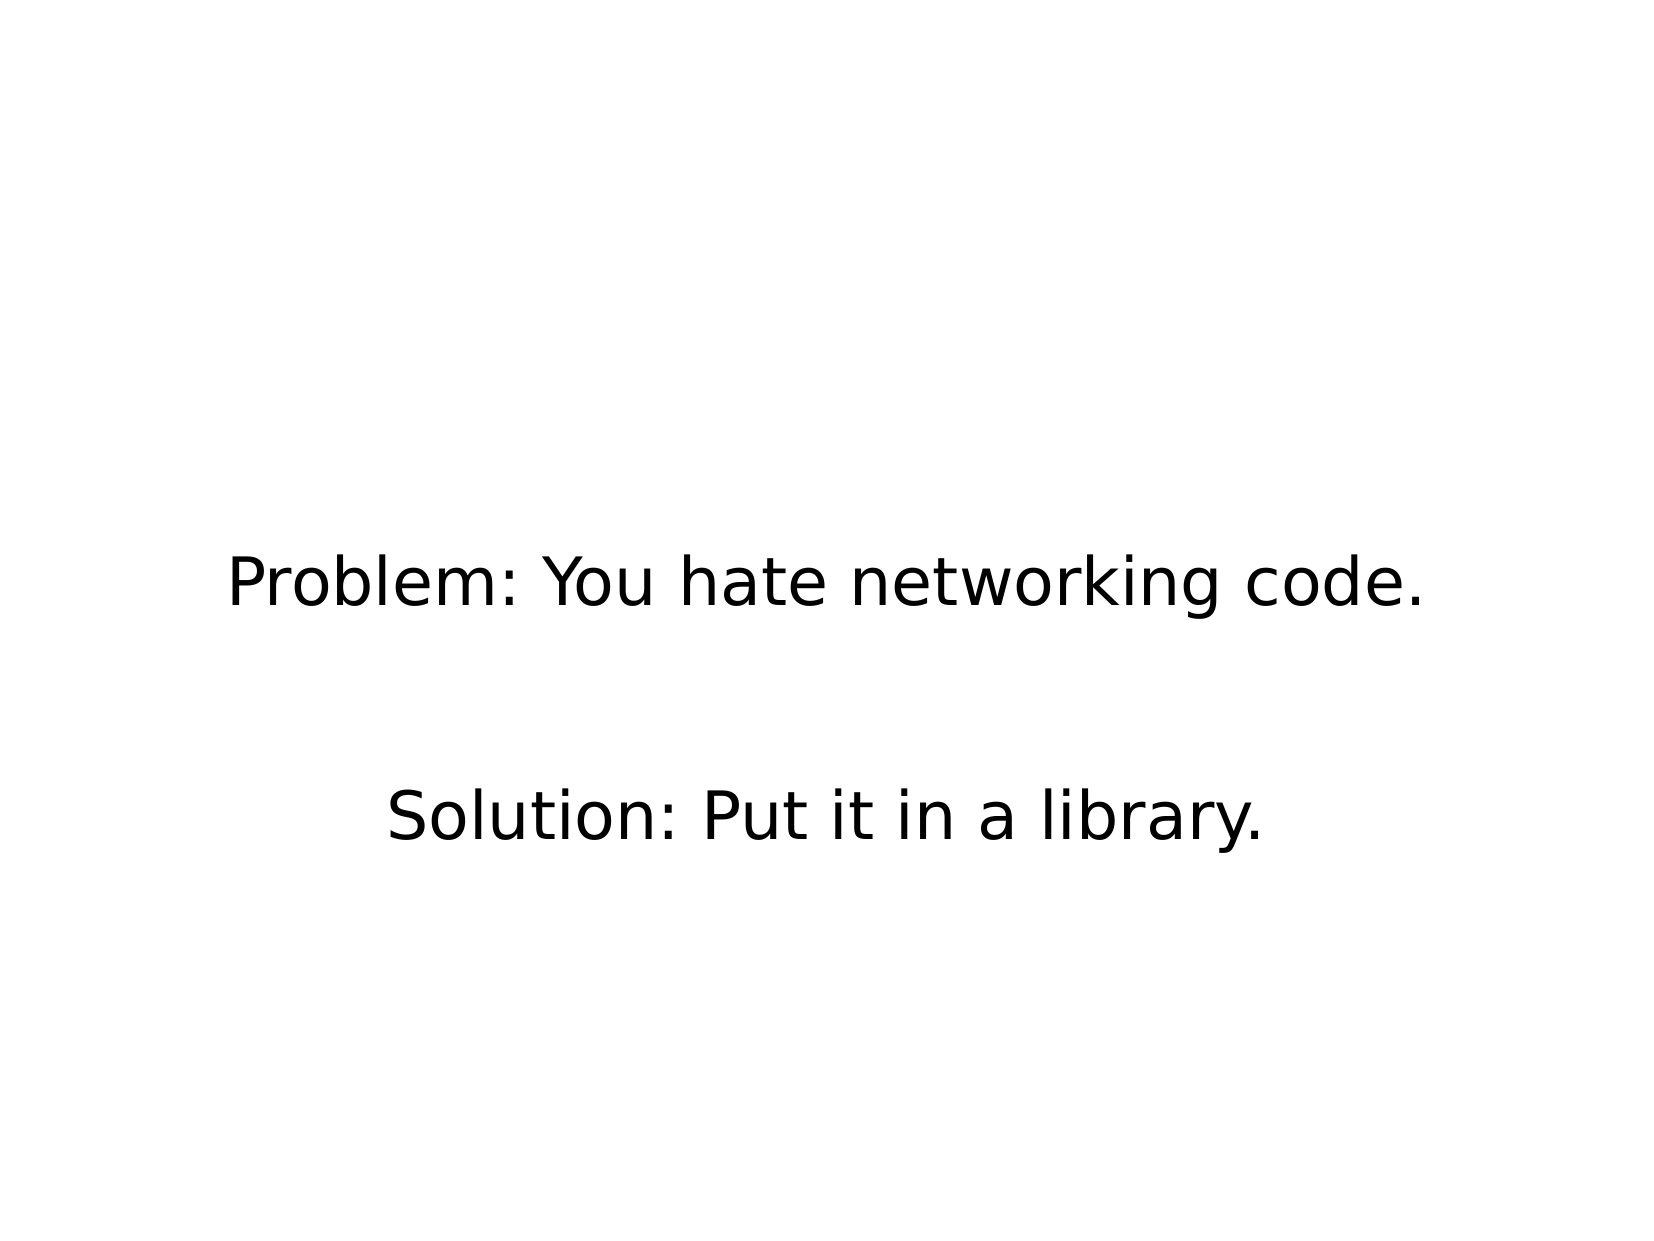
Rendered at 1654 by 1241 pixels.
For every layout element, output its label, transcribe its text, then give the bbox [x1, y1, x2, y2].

subtitle Problem: You hate networking code. Solution: Put it in a library. [82, 297, 1571, 1102]
